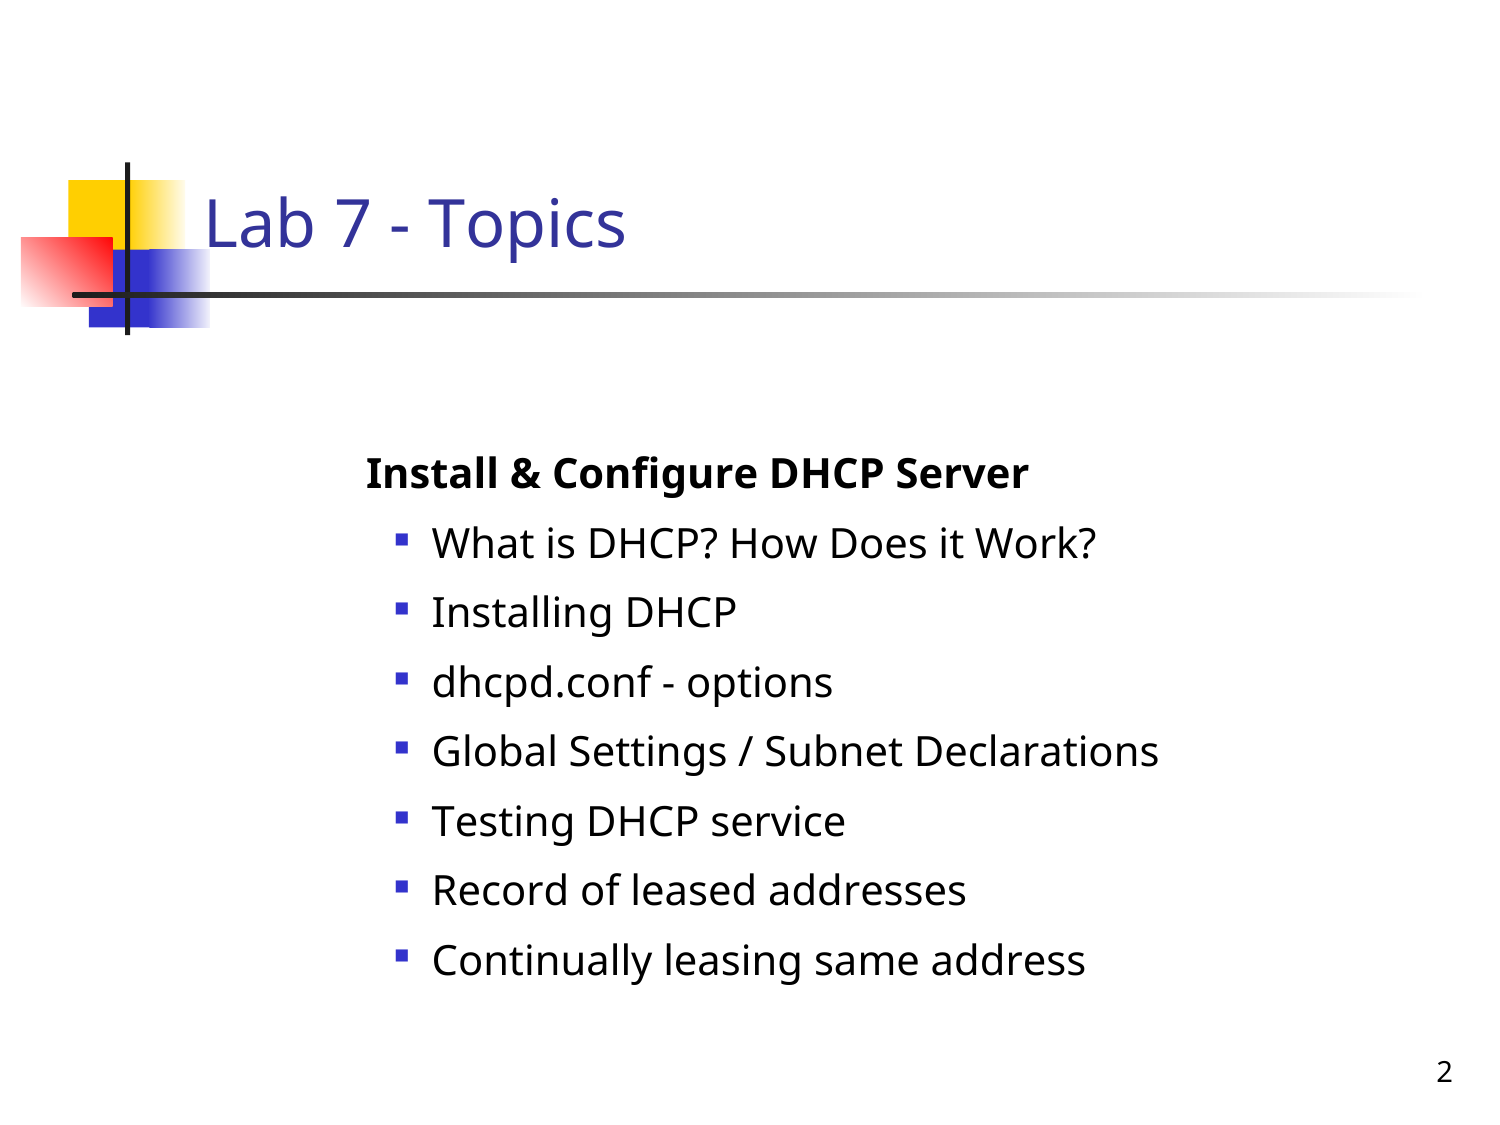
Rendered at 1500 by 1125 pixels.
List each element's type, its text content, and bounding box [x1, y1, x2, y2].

title Lab 7 - Topics [188, 35, 1468, 276]
list Install & Configure DHCP Server What is DHCP? How Does it Work? Installing DHCP dhcpd.conf - options Global Settings / Subnet Declarations Testing DHCP service Record of leased addresses Continually leasing same address [229, 365, 1434, 980]
